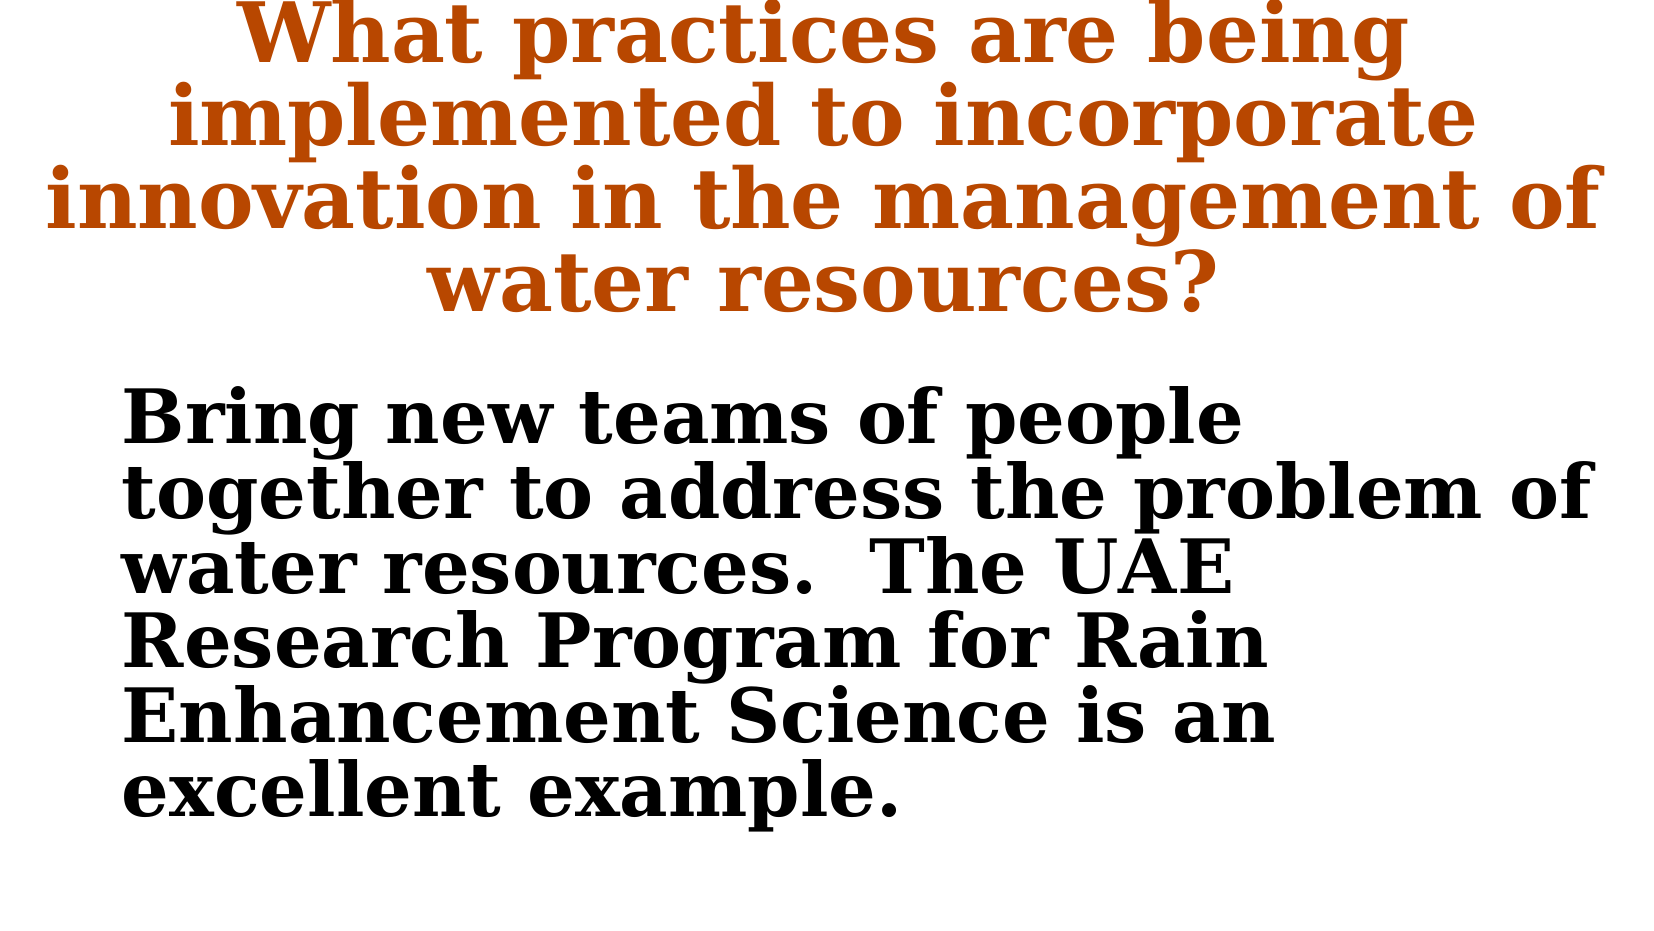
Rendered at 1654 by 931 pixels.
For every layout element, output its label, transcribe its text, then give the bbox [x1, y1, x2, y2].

list Bring new teams of people together to address the problem of water resources. The UAE Research Program for Rain Enhancement Science is an excellent example. [23, 384, 1597, 924]
title What practices are being implemented to incorporate innovation in the management of water resources? [0, 0, 1648, 337]
